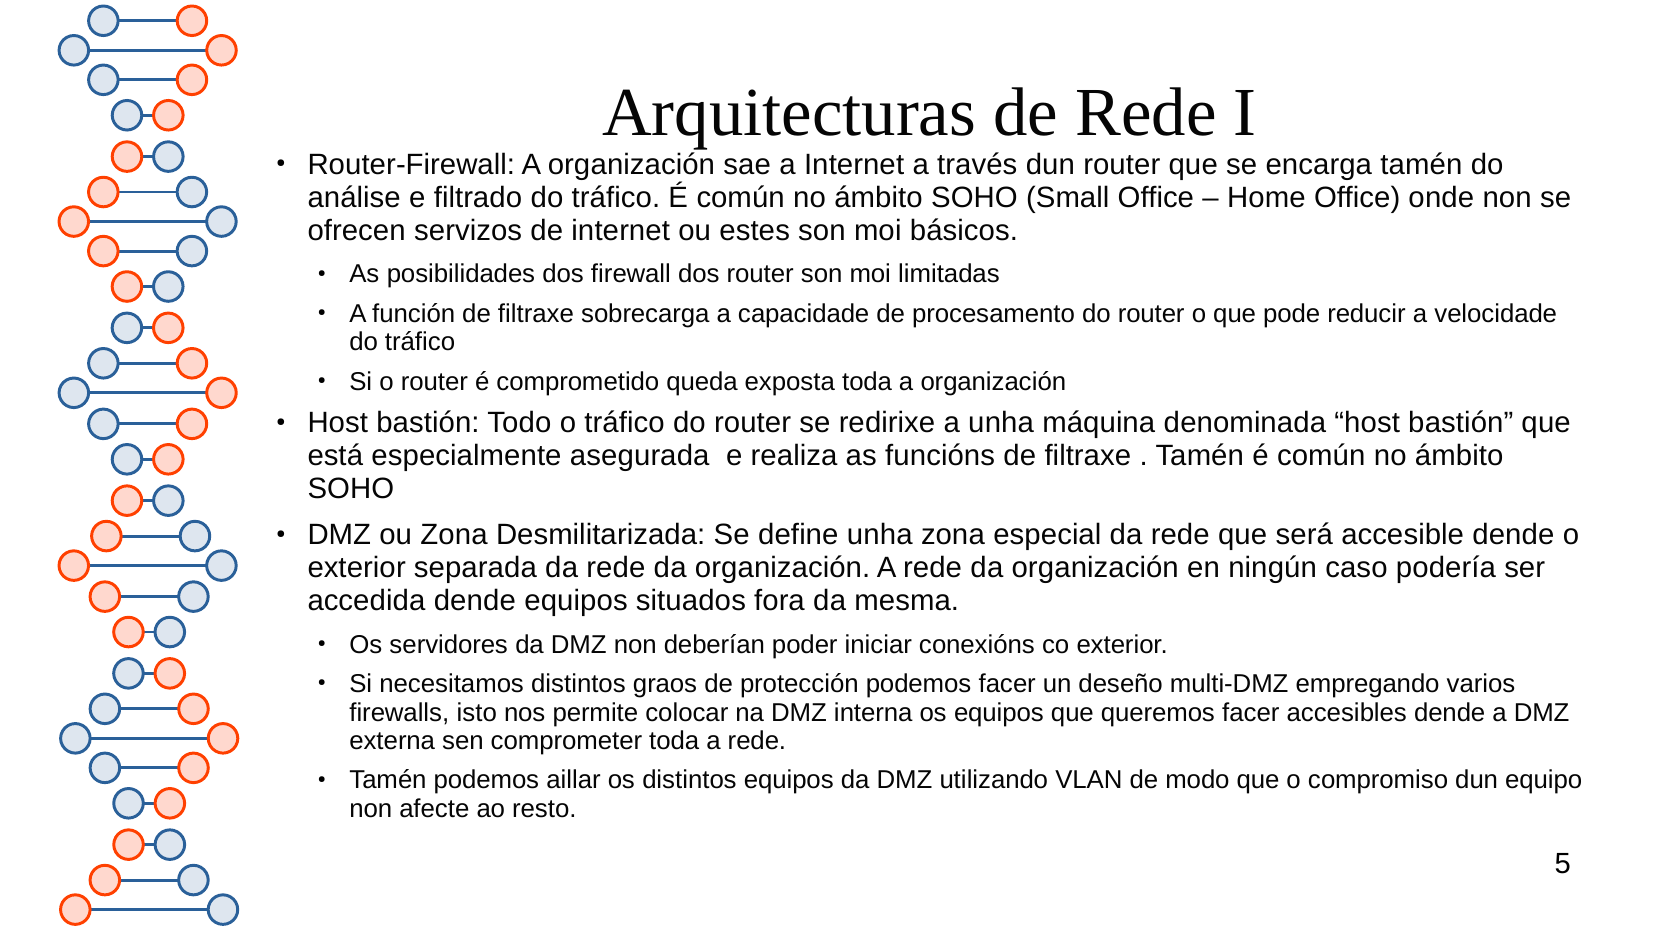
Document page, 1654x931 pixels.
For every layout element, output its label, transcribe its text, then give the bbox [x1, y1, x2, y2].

title Arquitecturas de Rede I [265, 35, 1595, 147]
list Router-Firewall: A organización sae a Internet a través dun router que se encarga tamén do análise e filtrado do tráfico. É común no ámbito SOHO (Small Office – Home Office) onde non se ofrecen servizos de internet ou estes son moi básicos. As posibilidades dos firewall dos router son moi limitadas A función de filtraxe sobrecarga a capacidade de procesamento do router o que pode reducir a velocidade do tráfico Si o router é comprometido queda exposta toda a organización Host bastión: Todo o tráfico do router se redirixe a unha máquina denominada “host bastión” que está especialmente asegurada e realiza as funcións de filtraxe . Tamén é común no ámbito SOHO DMZ ou Zona Desmilitarizada: Se define unha zona especial da rede que será accesible dende o exterior separada da rede da organización. A rede da organización en ningún caso podería ser accedida dende equipos situados fora da mesma. Os servidores da DMZ non deberían poder iniciar conexións co exterior. Si necesitamos distintos graos de protección podemos facer un deseño multi-DMZ empregando varios firewalls, isto nos permite colocar na DMZ interna os equipos que queremos facer accesibles dende a DMZ externa sen comprometer toda a rede. Tamén podemos aillar os distintos equipos da DMZ utilizando VLAN de modo que o compromiso dun equipo non afecte ao resto. [265, 147, 1595, 827]
